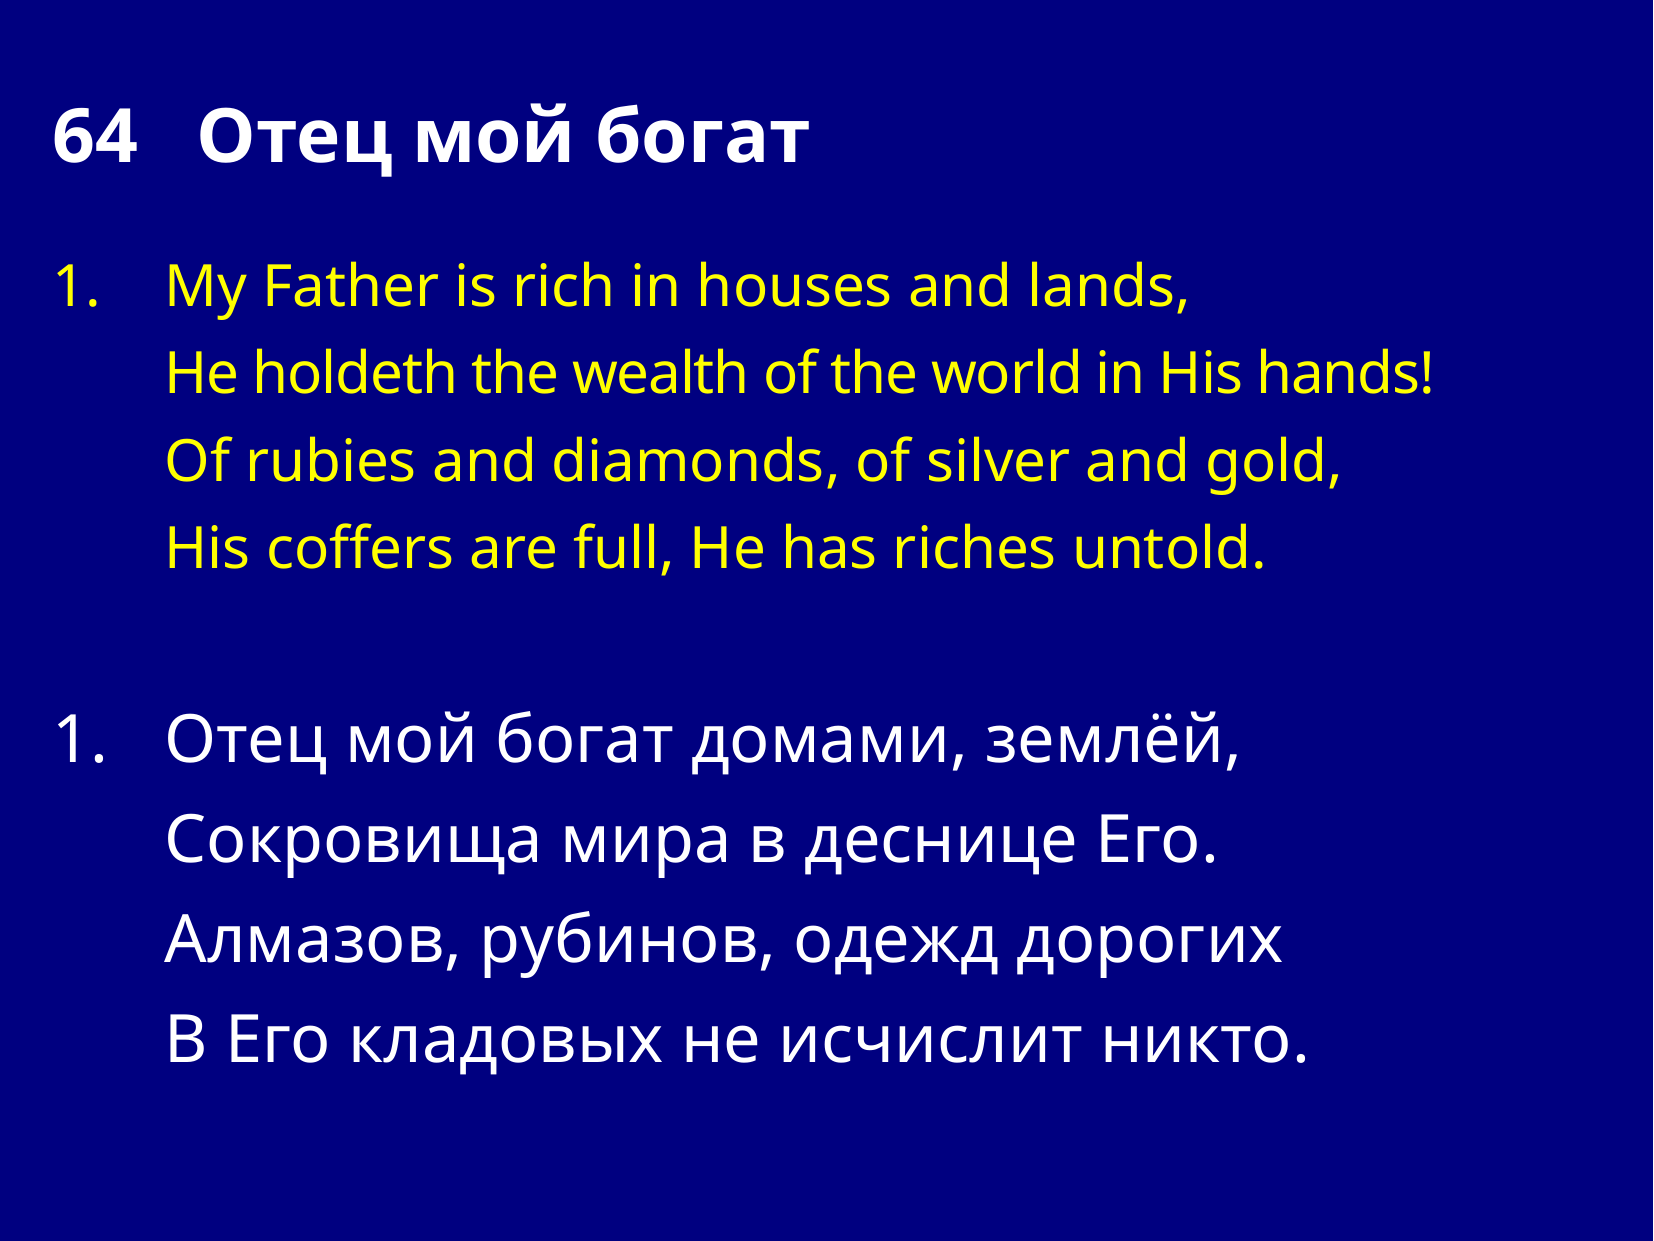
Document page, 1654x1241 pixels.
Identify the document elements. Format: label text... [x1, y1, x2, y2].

text_box 1. My Father is rich in houses and lands, He holdeth the wealth of the world in His hands! Of rubies and diamonds, of silver and gold, His coffers are full, He has riches untold. [37, 150, 1653, 638]
text_box 64 Отец мой богат [37, 75, 1576, 188]
text_box 1. Отец мой богат домами, землёй, Сокровища мира в деснице Его. Алмазов, рубинов, одежд дорогих В Его кладовых не исчислит никто. [37, 675, 1576, 1163]
